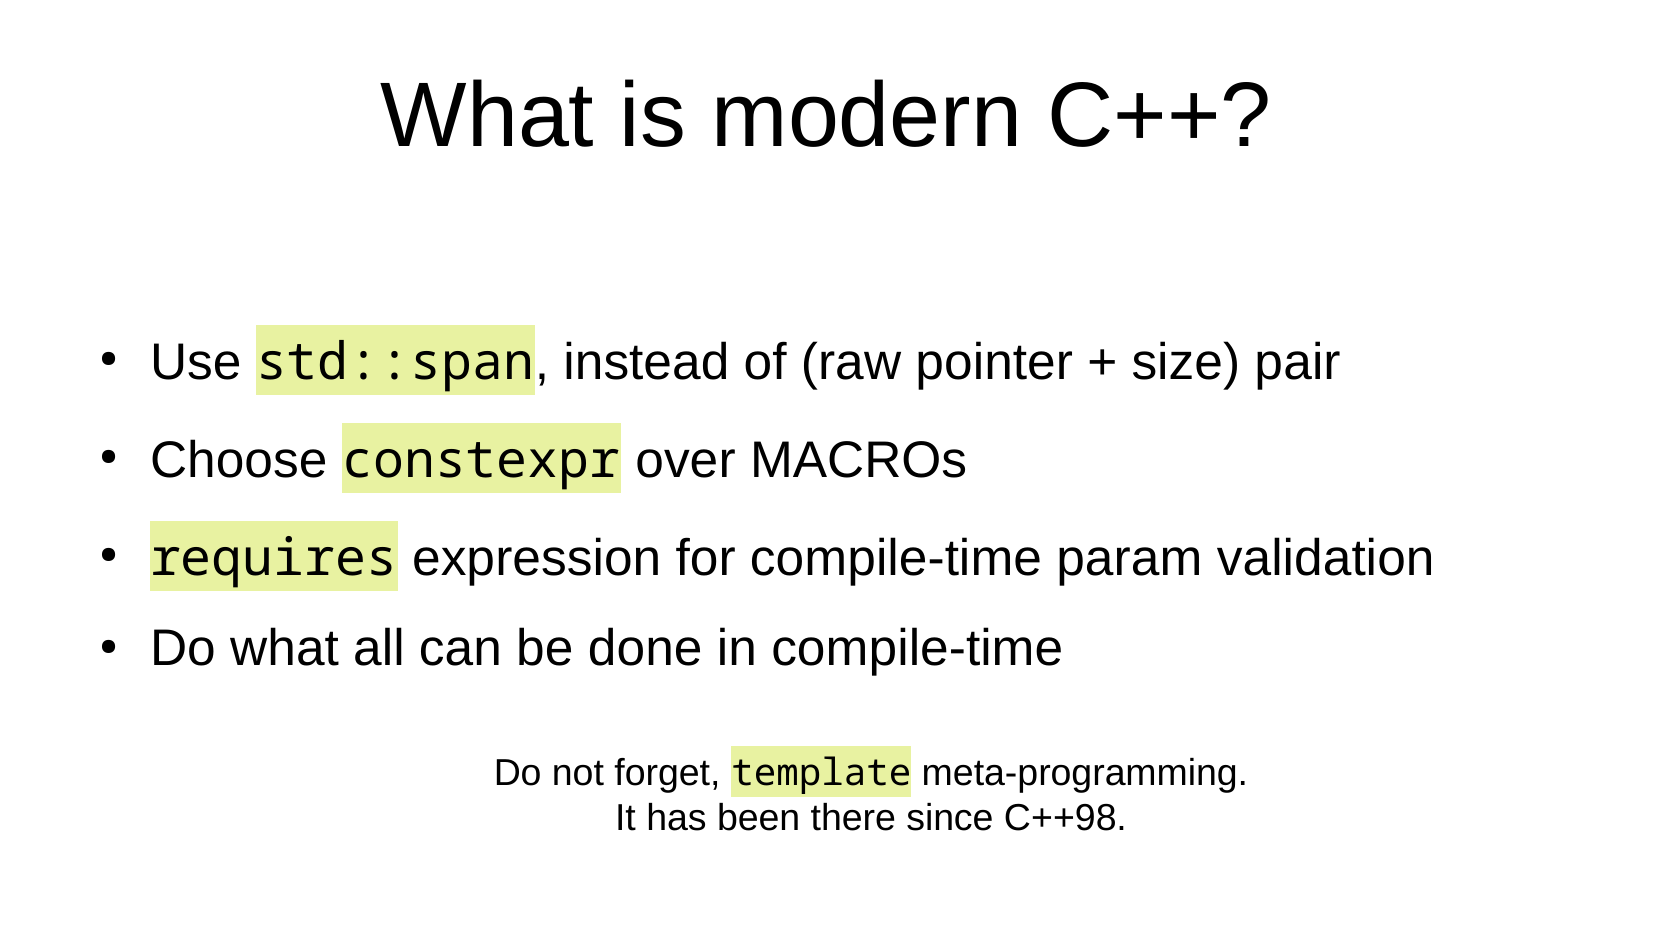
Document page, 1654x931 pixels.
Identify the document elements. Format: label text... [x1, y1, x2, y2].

title What is modern C++? [82, 37, 1571, 193]
list Use std::span, instead of (raw pointer + size) pair Choose constexpr over MACROs requires expression for compile-time param validation Do what all can be done in compile-time [82, 324, 1571, 680]
text_box Do not forget, template meta-programming. It has been there since C++98. [472, 738, 1270, 842]
